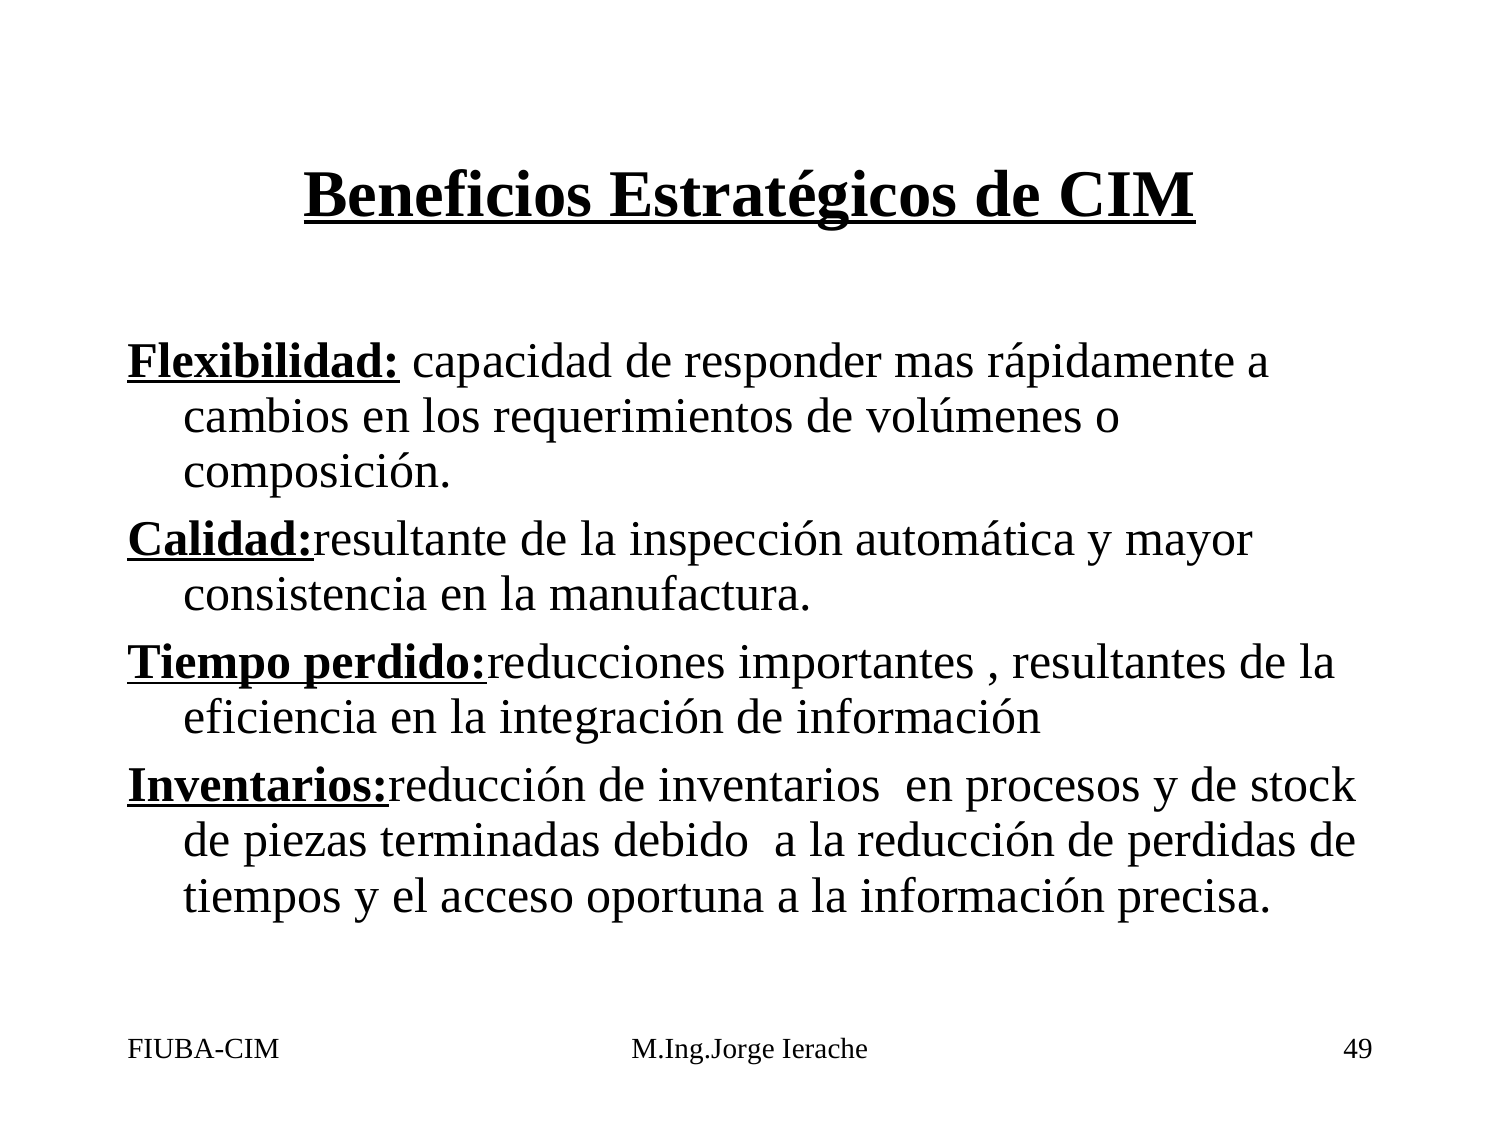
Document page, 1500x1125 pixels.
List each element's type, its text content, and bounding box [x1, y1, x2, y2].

list Flexibilidad: capacidad de responder mas rápidamente a cambios en los requerimientos de volúmenes o composición. Calidad:resultante de la inspección automática y mayor consistencia en la manufactura. Tiempo perdido:reducciones importantes , resultantes de la eficiencia en la integración de información Inventarios:reducción de inventarios en procesos y de stock de piezas terminadas debido a la reducción de perdidas de tiempos y el acceso oportuna a la información precisa. [112, 324, 1388, 1001]
title Beneficios Estratégicos de CIM [112, 99, 1388, 288]
